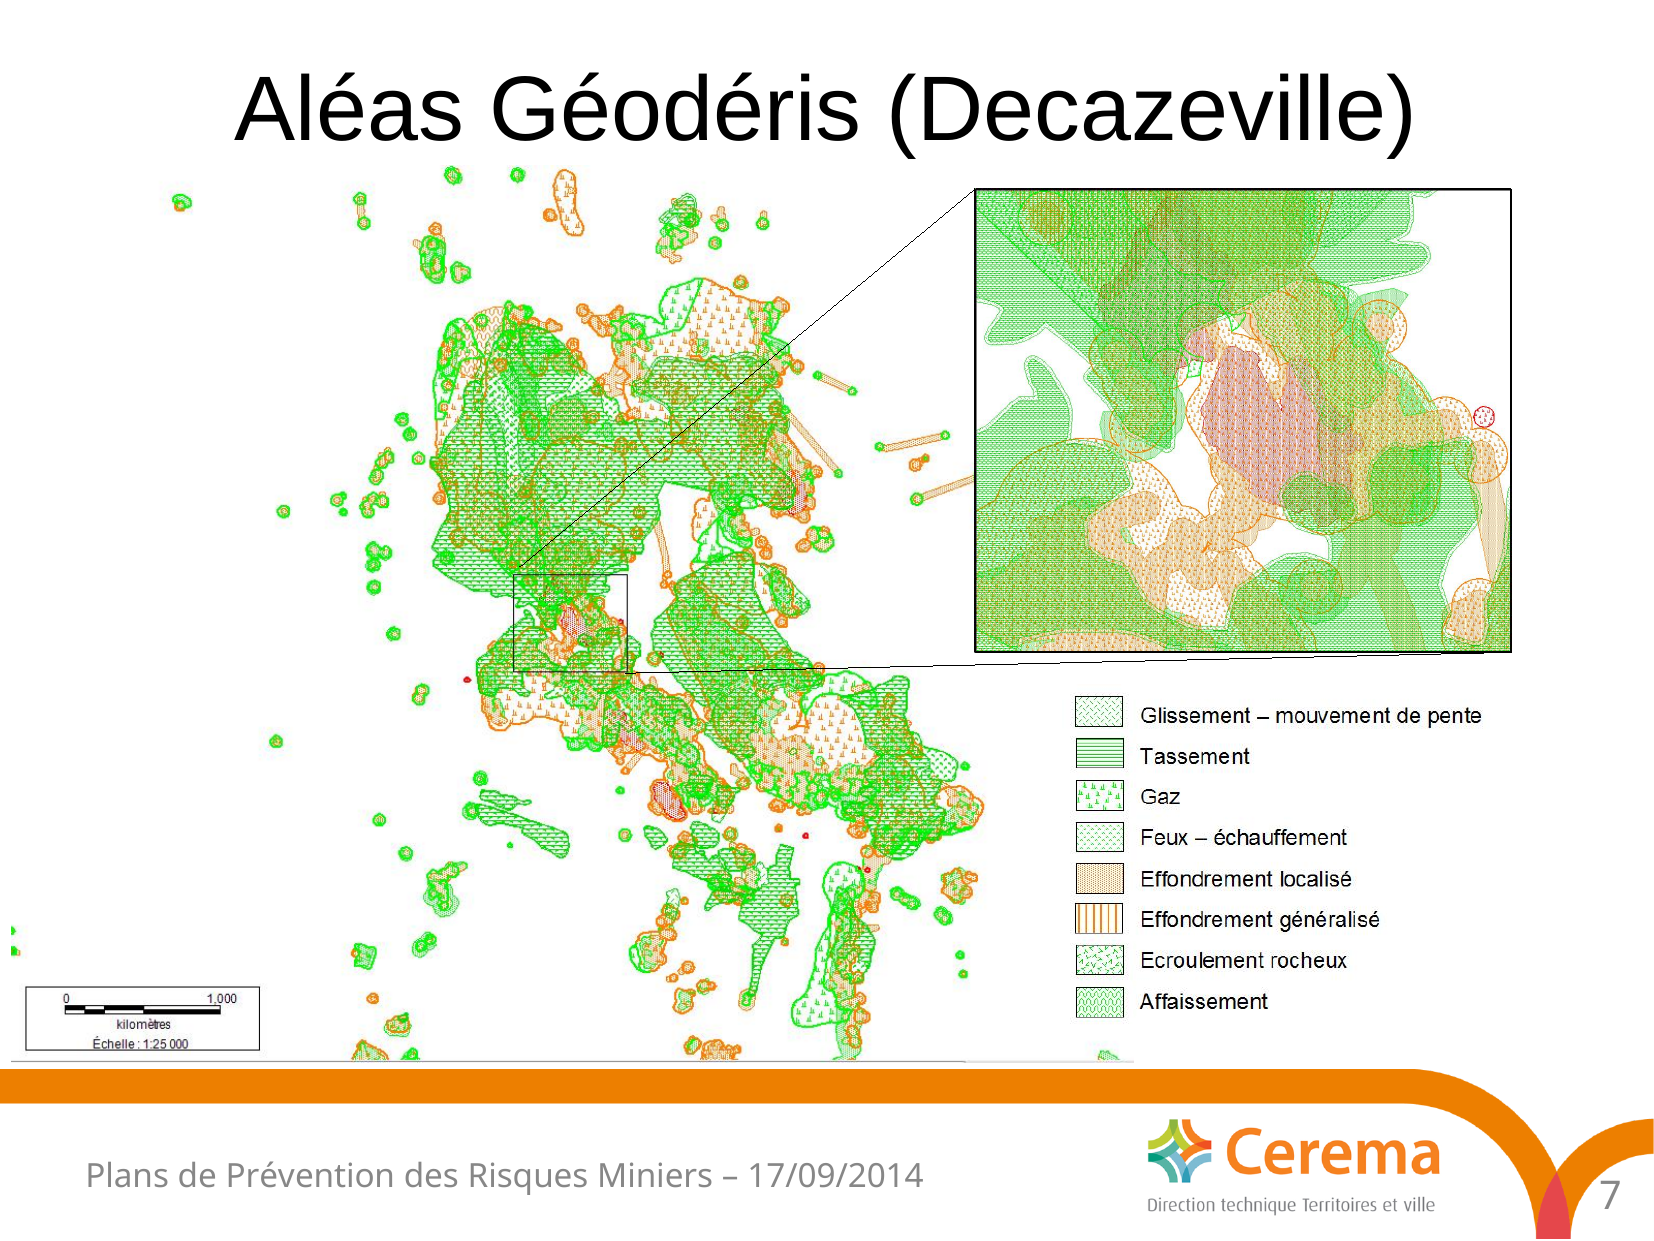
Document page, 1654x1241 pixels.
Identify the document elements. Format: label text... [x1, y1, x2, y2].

picture [0, 1069, 1654, 1239]
title Aléas Géodéris (Decazeville) [82, 5, 1571, 213]
picture [11, 165, 1512, 1063]
